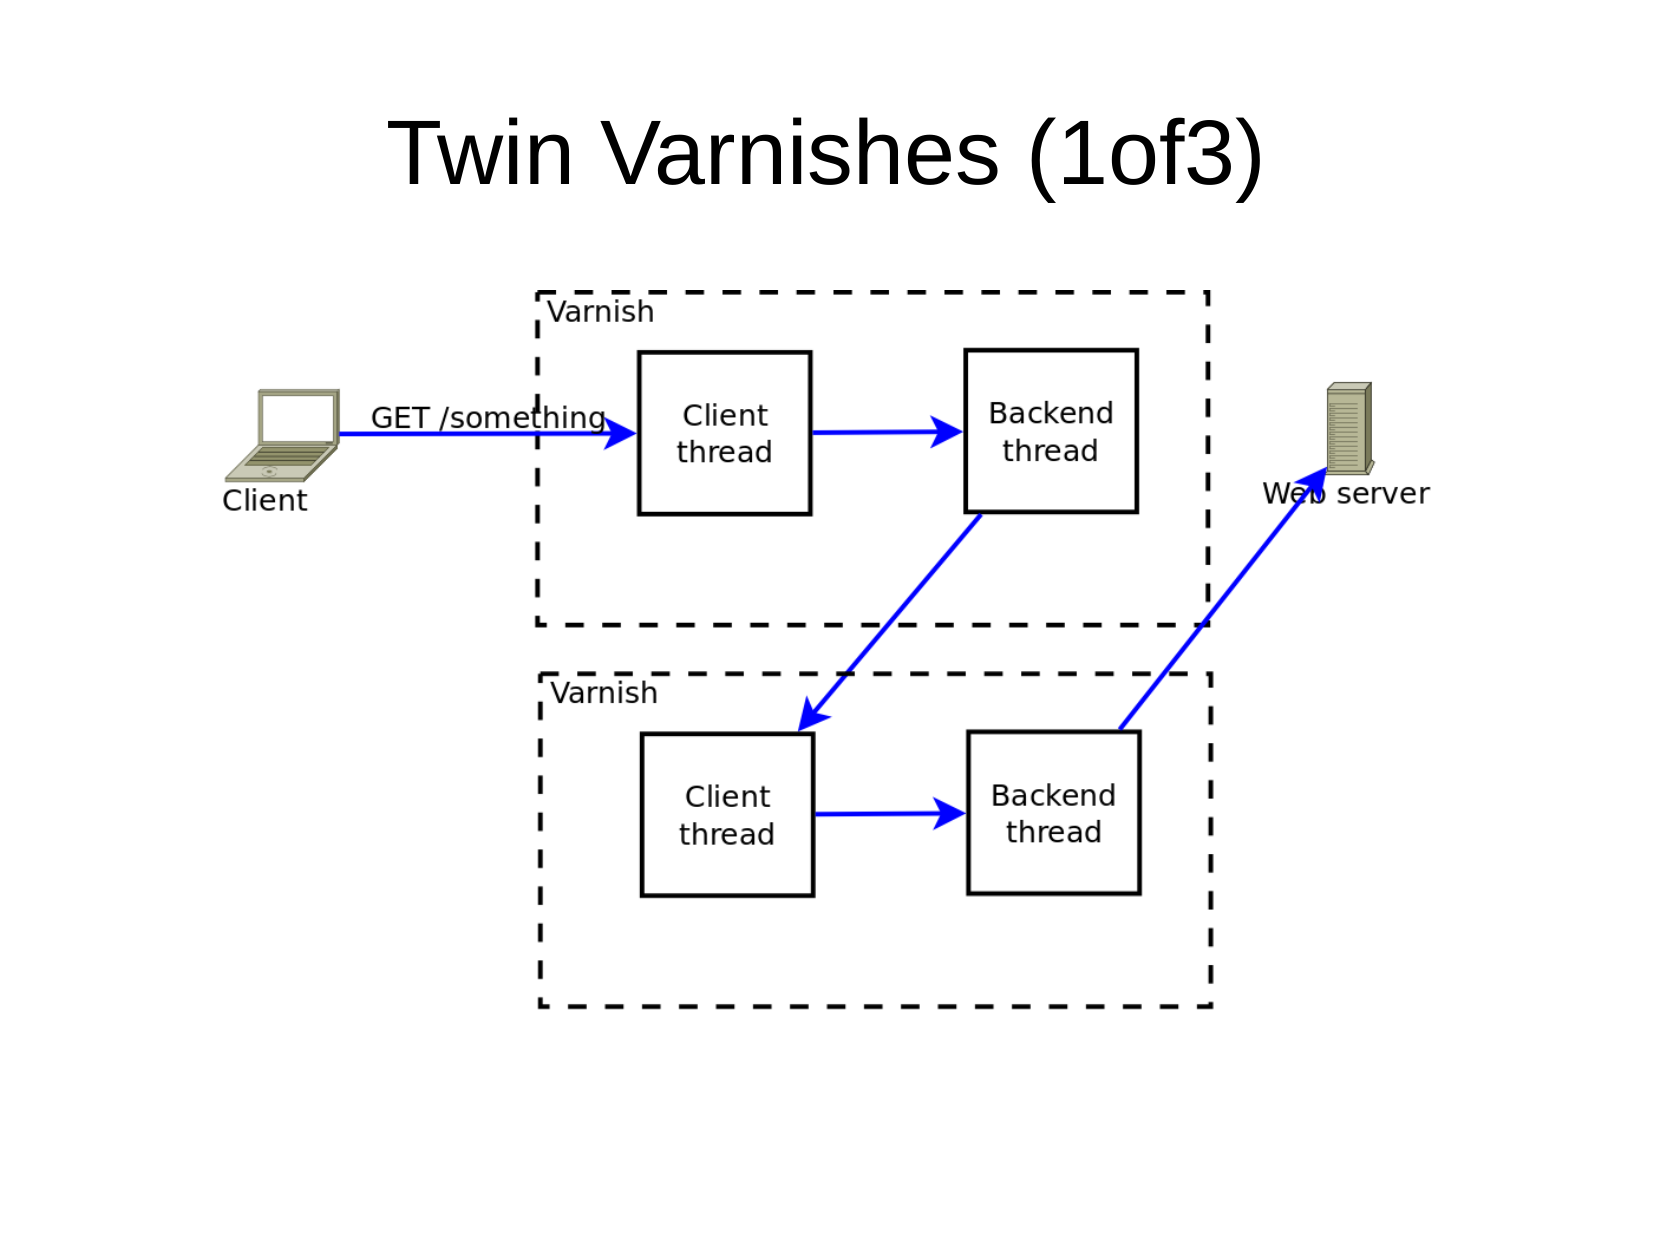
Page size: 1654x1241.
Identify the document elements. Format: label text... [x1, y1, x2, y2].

title Twin Varnishes (1of3) [82, 49, 1571, 257]
picture [222, 290, 1431, 1010]
